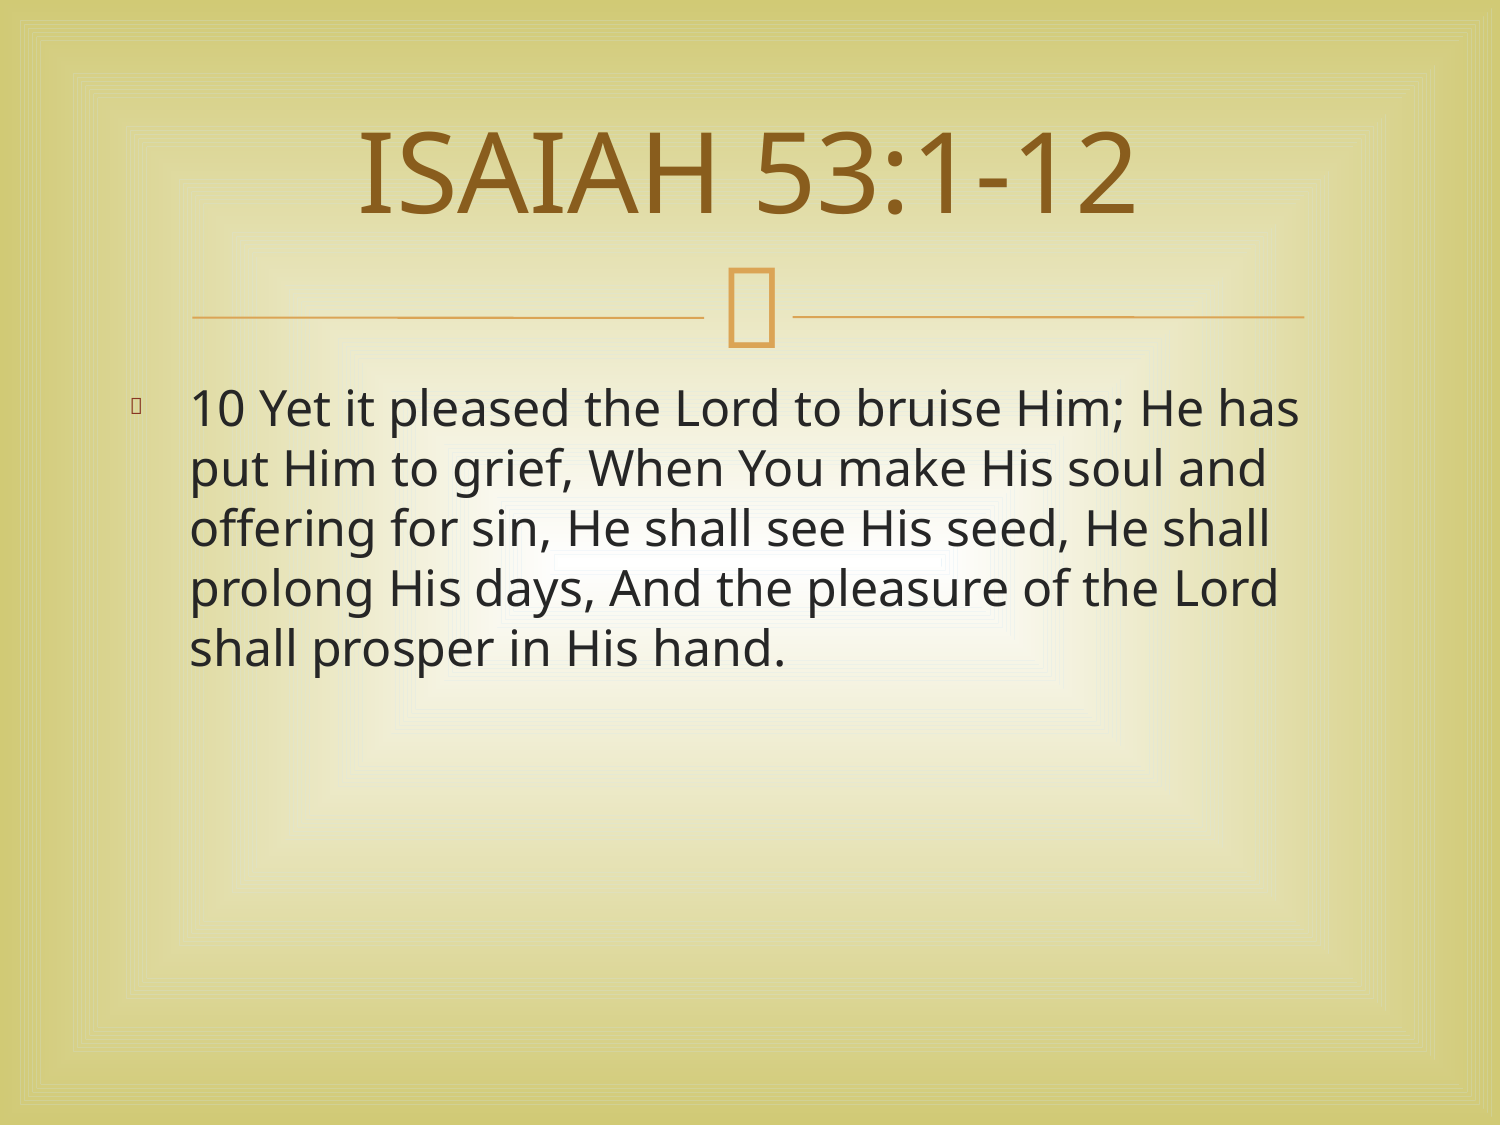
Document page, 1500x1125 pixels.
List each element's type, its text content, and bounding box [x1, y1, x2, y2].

list 10 Yet it pleased the Lord to bruise Him; He has put Him to grief, When You make His soul and offering for sin, He shall see His seed, He shall prolong His days, And the pleasure of the Lord shall prosper in His hand. [114, 368, 1386, 1005]
title ISAIAH 53:1-12 [112, 93, 1386, 267]
